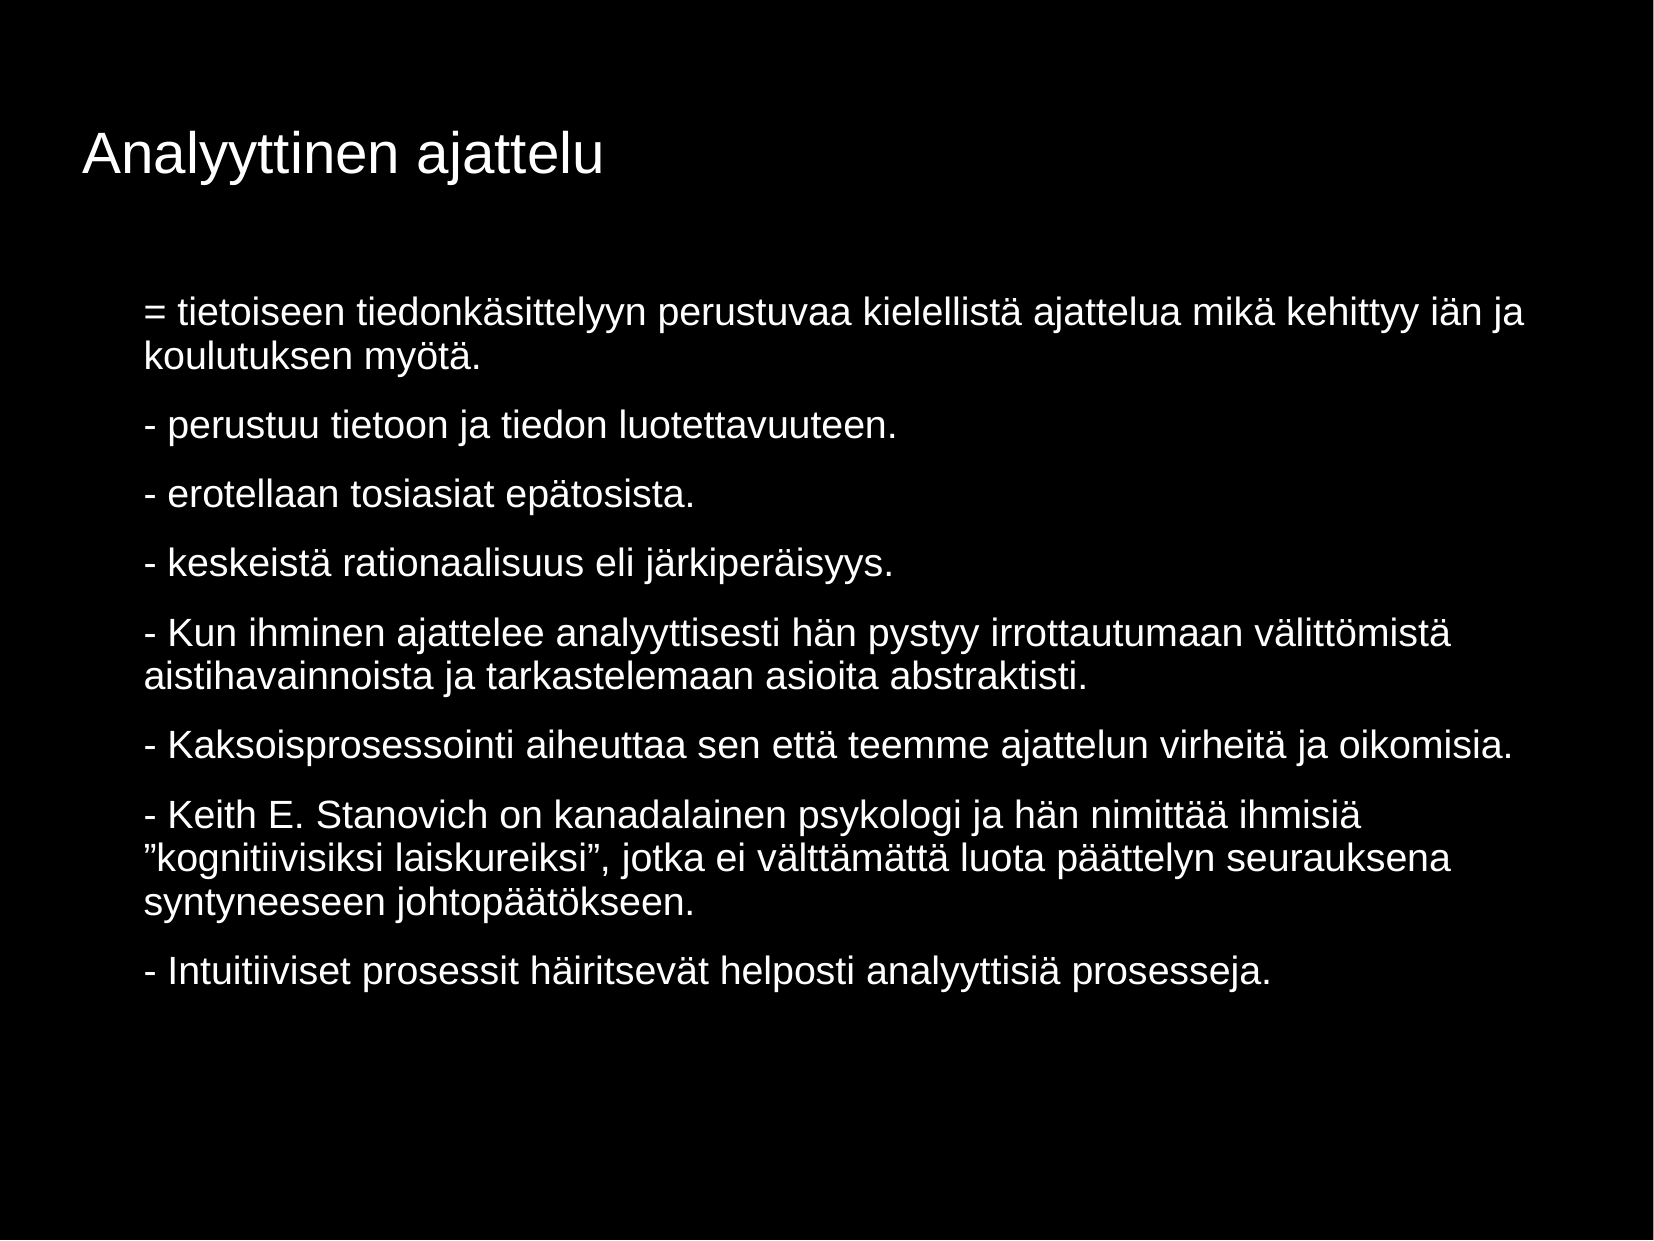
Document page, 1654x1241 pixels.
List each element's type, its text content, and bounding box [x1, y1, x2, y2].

title Analyyttinen ajattelu [82, 49, 1571, 257]
list = tietoiseen tiedonkäsittelyyn perustuvaa kielellistä ajattelua mikä kehittyy iän ja koulutuksen myötä. - perustuu tietoon ja tiedon luotettavuuteen. - erotellaan tosiasiat epätosista. - keskeistä rationaalisuus eli järkiperäisyys. - Kun ihminen ajattelee analyyttisesti hän pystyy irrottautumaan välittömistä aistihavainnoista ja tarkastelemaan asioita abstraktisti. - Kaksoisprosessointi aiheuttaa sen että teemme ajattelun virheitä ja oikomisia. - Keith E. Stanovich on kanadalainen psykologi ja hän nimittää ihmisiä ”kognitiivisiksi laiskureiksi”, jotka ei välttämättä luota päättelyn seurauksena syntyneeseen johtopäätökseen. - Intuitiiviset prosessit häiritsevät helposti analyyttisiä prosesseja. [82, 290, 1571, 1010]
